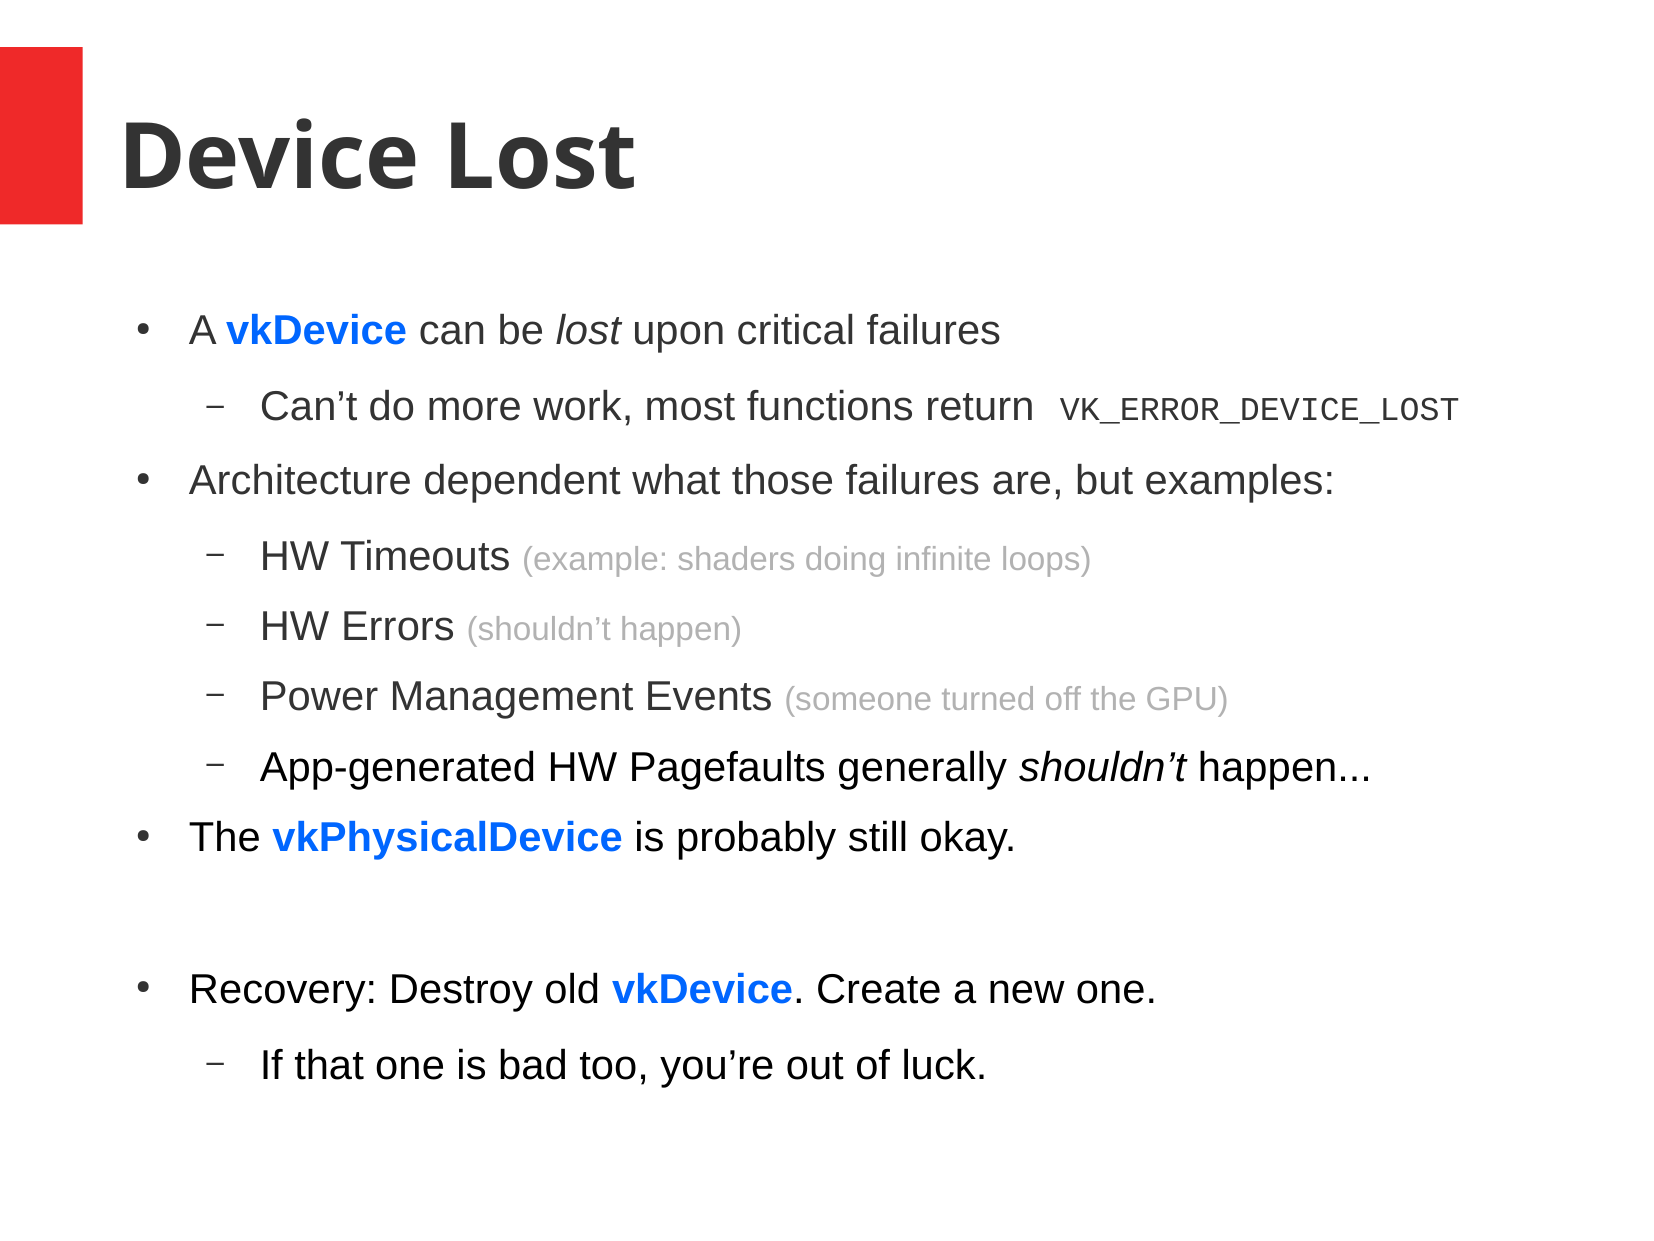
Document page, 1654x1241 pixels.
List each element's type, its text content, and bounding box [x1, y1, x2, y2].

title Device Lost [118, 49, 1571, 257]
list A vkDevice can be lost upon critical failures Can’t do more work, most functions return VK_ERROR_DEVICE_LOST Architecture dependent what those failures are, but examples: HW Timeouts (example: shaders doing infinite loops) HW Errors (shouldn’t happen) Power Management Events (someone turned off the GPU) App-generated HW Pagefaults generally shouldn’t happen... The vkPhysicalDevice is probably still okay. Recovery: Destroy old vkDevice. Create a new one. If that one is bad too, you’re out of luck. [118, 307, 1583, 1074]
